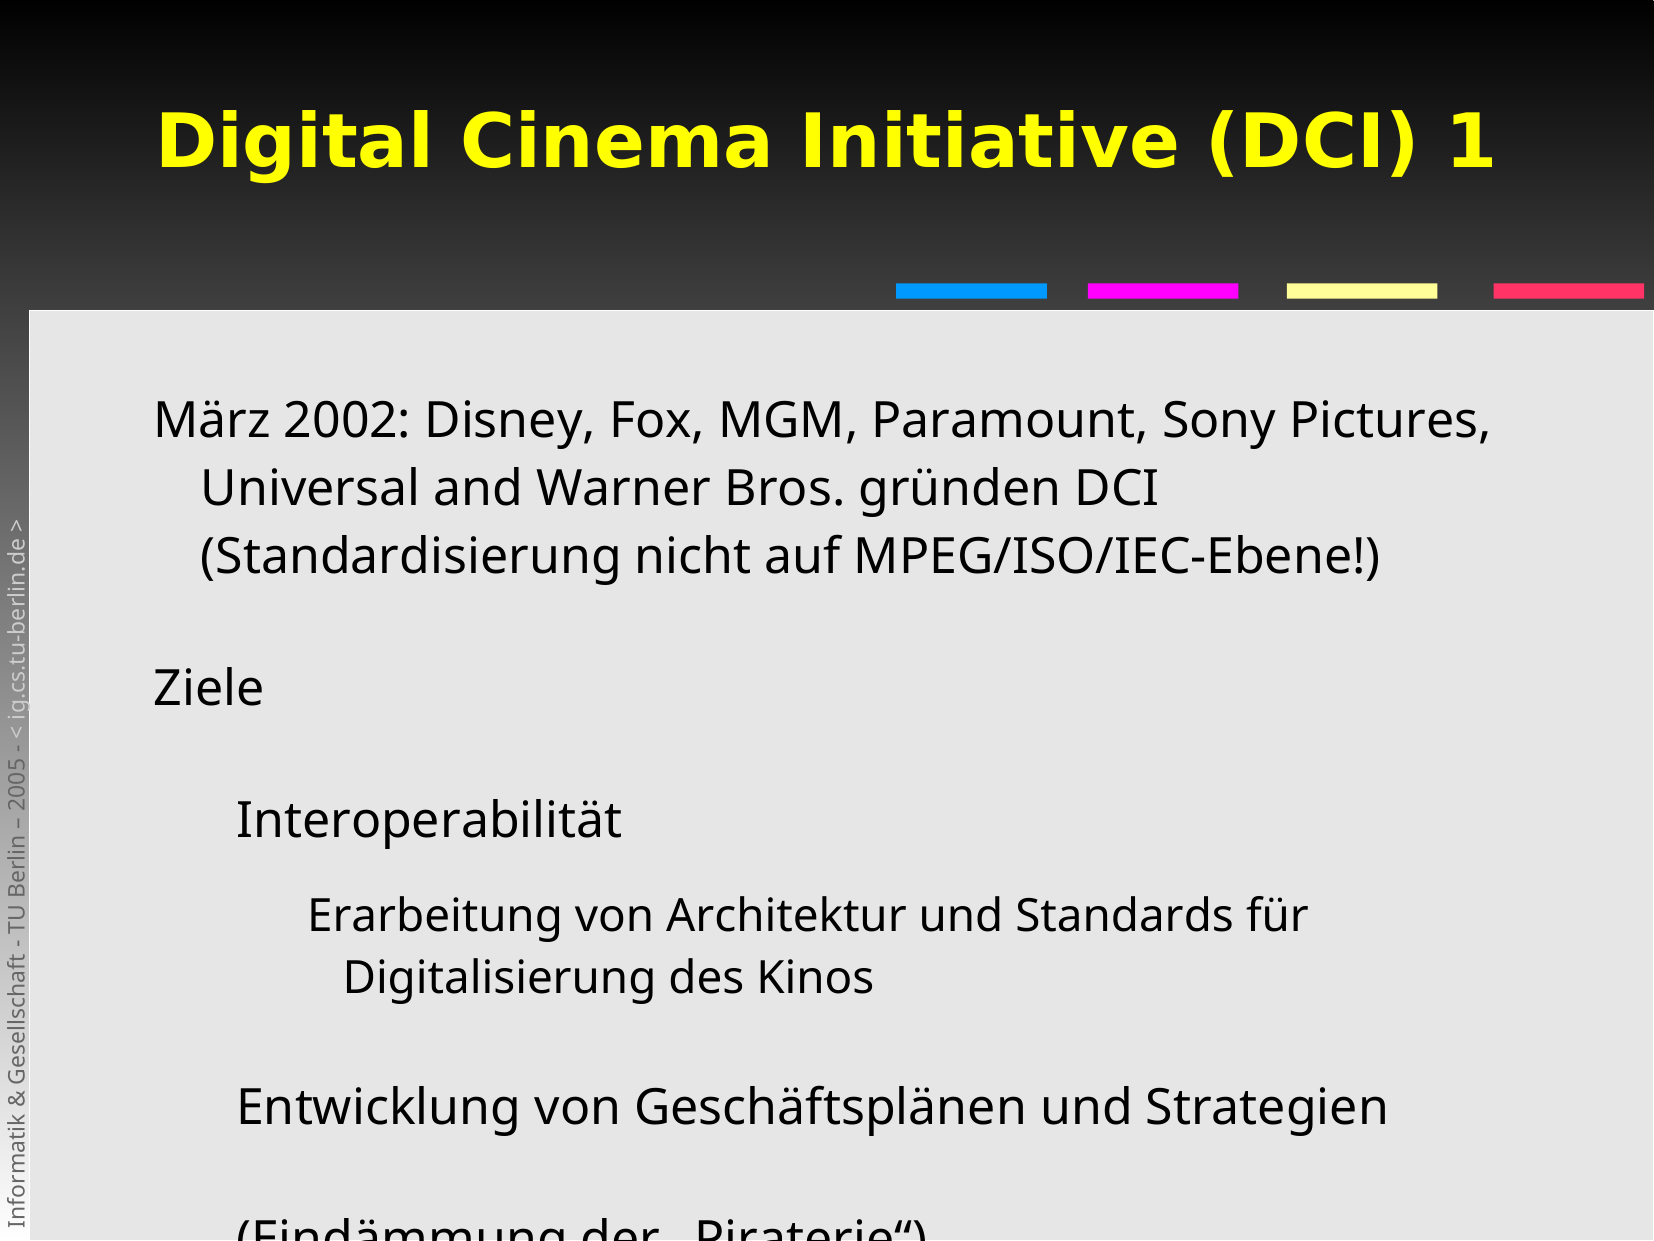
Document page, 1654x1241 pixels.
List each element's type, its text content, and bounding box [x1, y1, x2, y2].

list März 2002: Disney, Fox, MGM, Paramount, Sony Pictures, Universal and Warner Bros. gründen DCI (Standardisierung nicht auf MPEG/ISO/IEC-Ebene!) Ziele Interoperabilität Erarbeitung von Architektur und Standards für Digitalisierung des Kinos Entwicklung von Geschäftsplänen und Strategien (Eindämmung der „Piraterie“) [59, 383, 1595, 1182]
title Digital Cinema Initiative (DCI) 1 [88, 37, 1565, 246]
